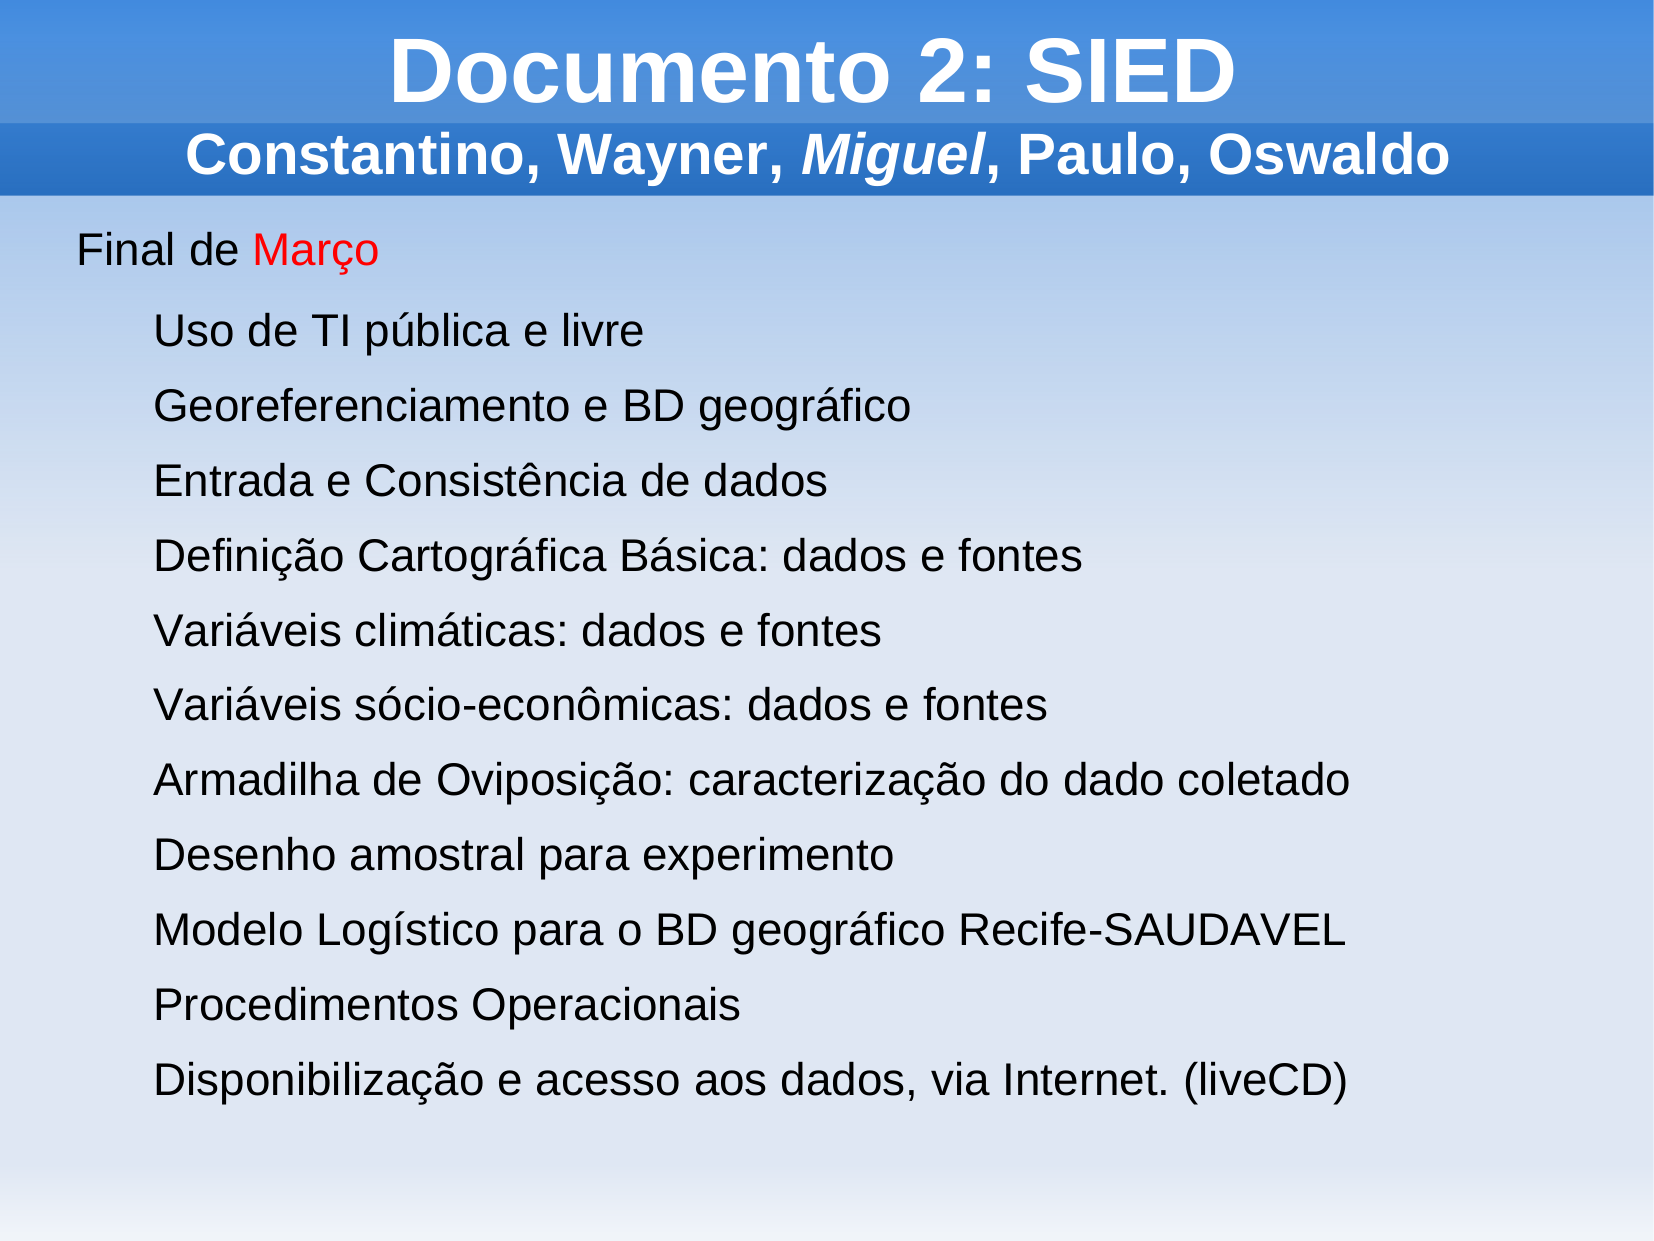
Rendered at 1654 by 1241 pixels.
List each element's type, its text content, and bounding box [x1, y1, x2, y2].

title Documento 2: SIED Constantino, Wayner, Miguel, Paulo, Oswaldo [29, 0, 1625, 208]
picture [0, 0, 1654, 1241]
list Final de Março Uso de TI pública e livre Georeferenciamento e BD geográfico Entrada e Consistência de dados Definição Cartográfica Básica: dados e fontes Variáveis climáticas: dados e fontes Variáveis sócio-econômicas: dados e fontes Armadilha de Oviposição: caracterização do dado coletado Desenho amostral para experimento Modelo Logístico para o BD geográfico Recife-SAUDAVEL Procedimentos Operacionais Disponibilização e acesso aos dados, via Internet. (liveCD) [59, 224, 1625, 1182]
